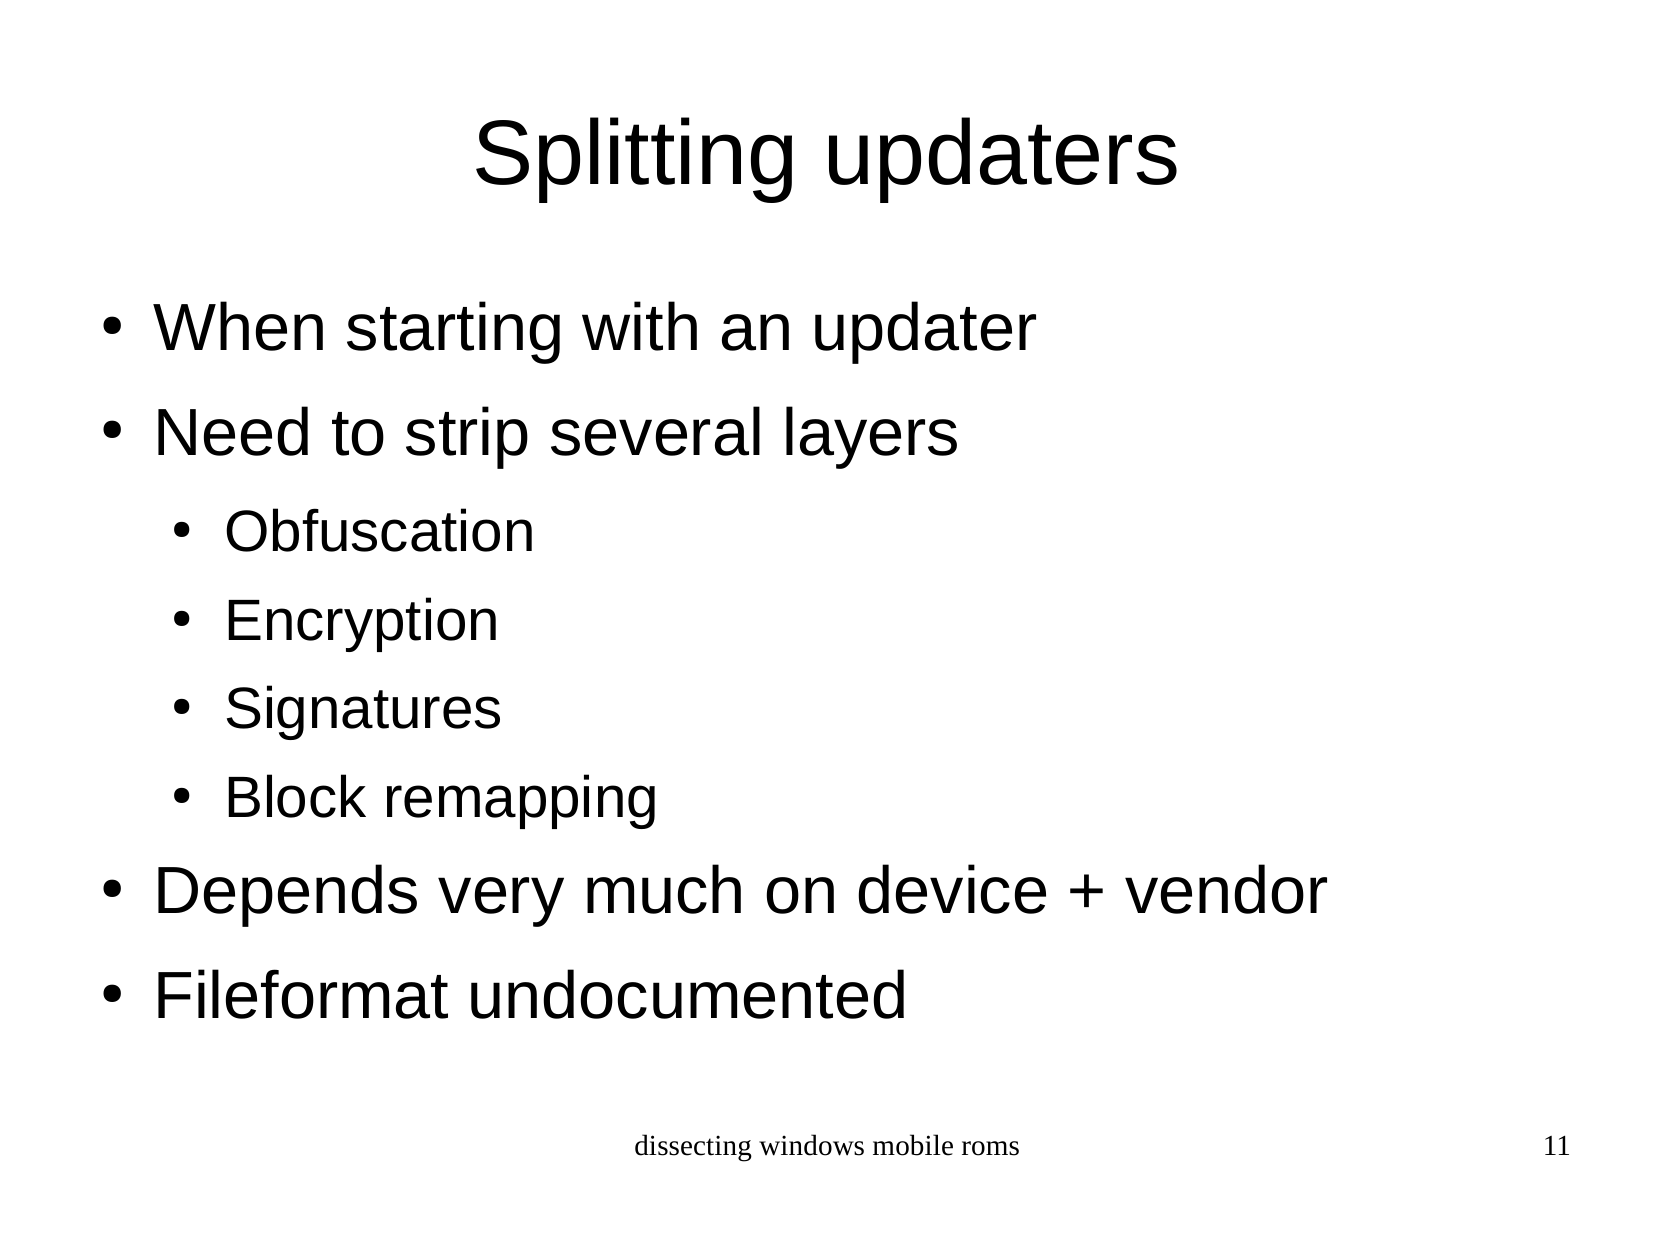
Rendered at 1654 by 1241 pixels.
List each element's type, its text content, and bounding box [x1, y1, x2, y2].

title Splitting updaters [82, 49, 1571, 257]
list When starting with an updater Need to strip several layers Obfuscation Encryption Signatures Block remapping Depends very much on device + vendor Fileformat undocumented [82, 290, 1571, 1109]
